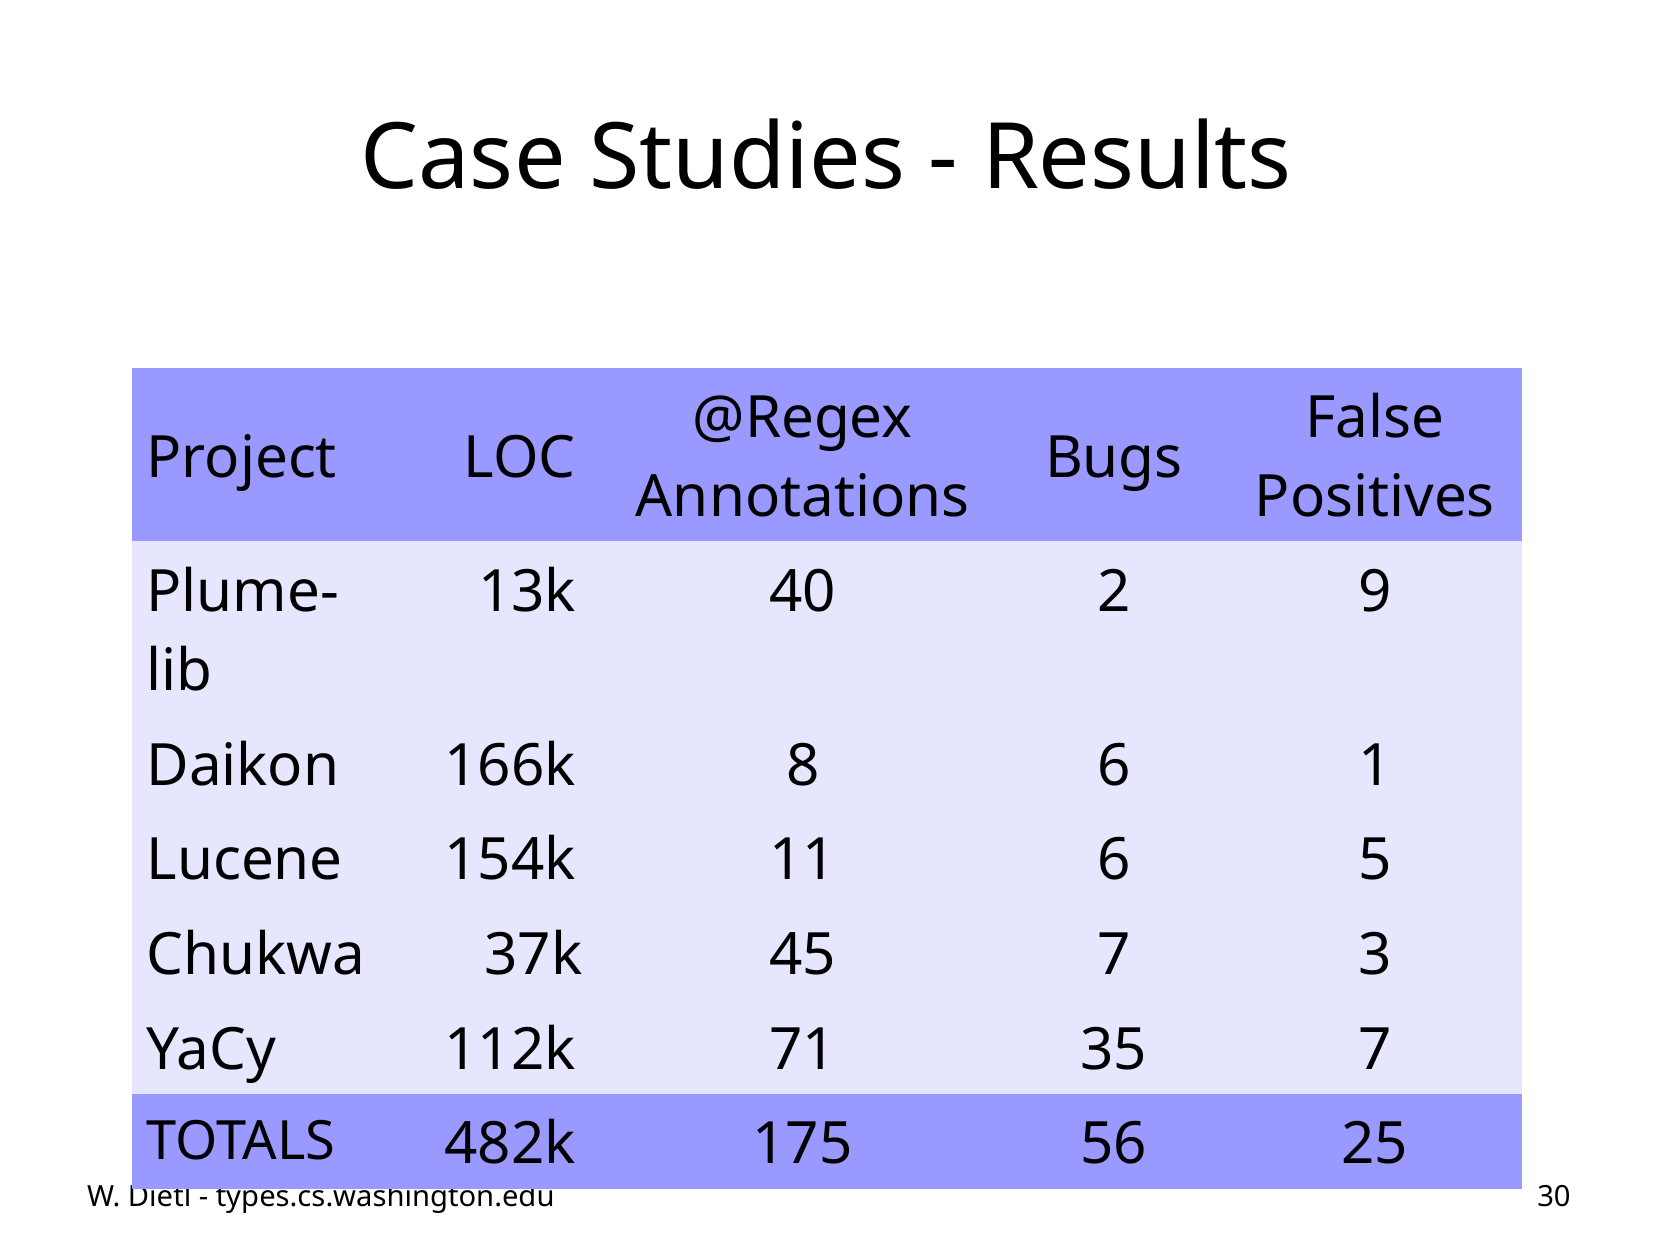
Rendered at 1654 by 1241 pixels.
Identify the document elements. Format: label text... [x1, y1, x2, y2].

table_cell 175 [605, 1094, 1000, 1189]
table_cell Chukwa [132, 905, 416, 999]
table_cell 71 [605, 999, 1000, 1094]
table_cell Lucene [132, 810, 416, 905]
table_cell 37k [416, 905, 605, 999]
table_header @Regex Annotations [605, 368, 1000, 541]
table_cell 11 [605, 810, 1000, 905]
table_cell 35 [1000, 999, 1228, 1094]
table_cell 56 [1000, 1094, 1228, 1189]
table_header Project [132, 368, 416, 541]
table_cell Daikon [132, 715, 416, 810]
table_cell 154k [416, 810, 605, 905]
table_cell YaCy [132, 999, 416, 1094]
table_cell 7 [1228, 999, 1522, 1094]
table_cell 9 [1228, 541, 1522, 715]
table_cell 45 [605, 905, 1000, 999]
title Case Studies - Results [82, 49, 1571, 257]
table_header LOC [416, 368, 605, 541]
table_cell 112k [416, 999, 605, 1094]
table_cell 3 [1228, 905, 1522, 999]
table_cell 6 [1000, 810, 1228, 905]
table_header False Positives [1228, 368, 1522, 541]
table_cell 2 [1000, 541, 1228, 715]
table_cell 166k [416, 715, 605, 810]
table_cell 40 [605, 541, 1000, 715]
table_cell 25 [1228, 1094, 1522, 1189]
table_header Bugs [1000, 368, 1228, 541]
table_cell 8 [605, 715, 1000, 810]
table_cell TOTALS [132, 1094, 416, 1189]
table_cell 482k [416, 1094, 605, 1189]
table_cell 6 [1000, 715, 1228, 810]
table_cell 1 [1228, 715, 1522, 810]
table_cell 13k [416, 541, 605, 715]
table_cell Plume-lib [132, 541, 416, 715]
table_cell 7 [1000, 905, 1228, 999]
table_cell 5 [1228, 810, 1522, 905]
